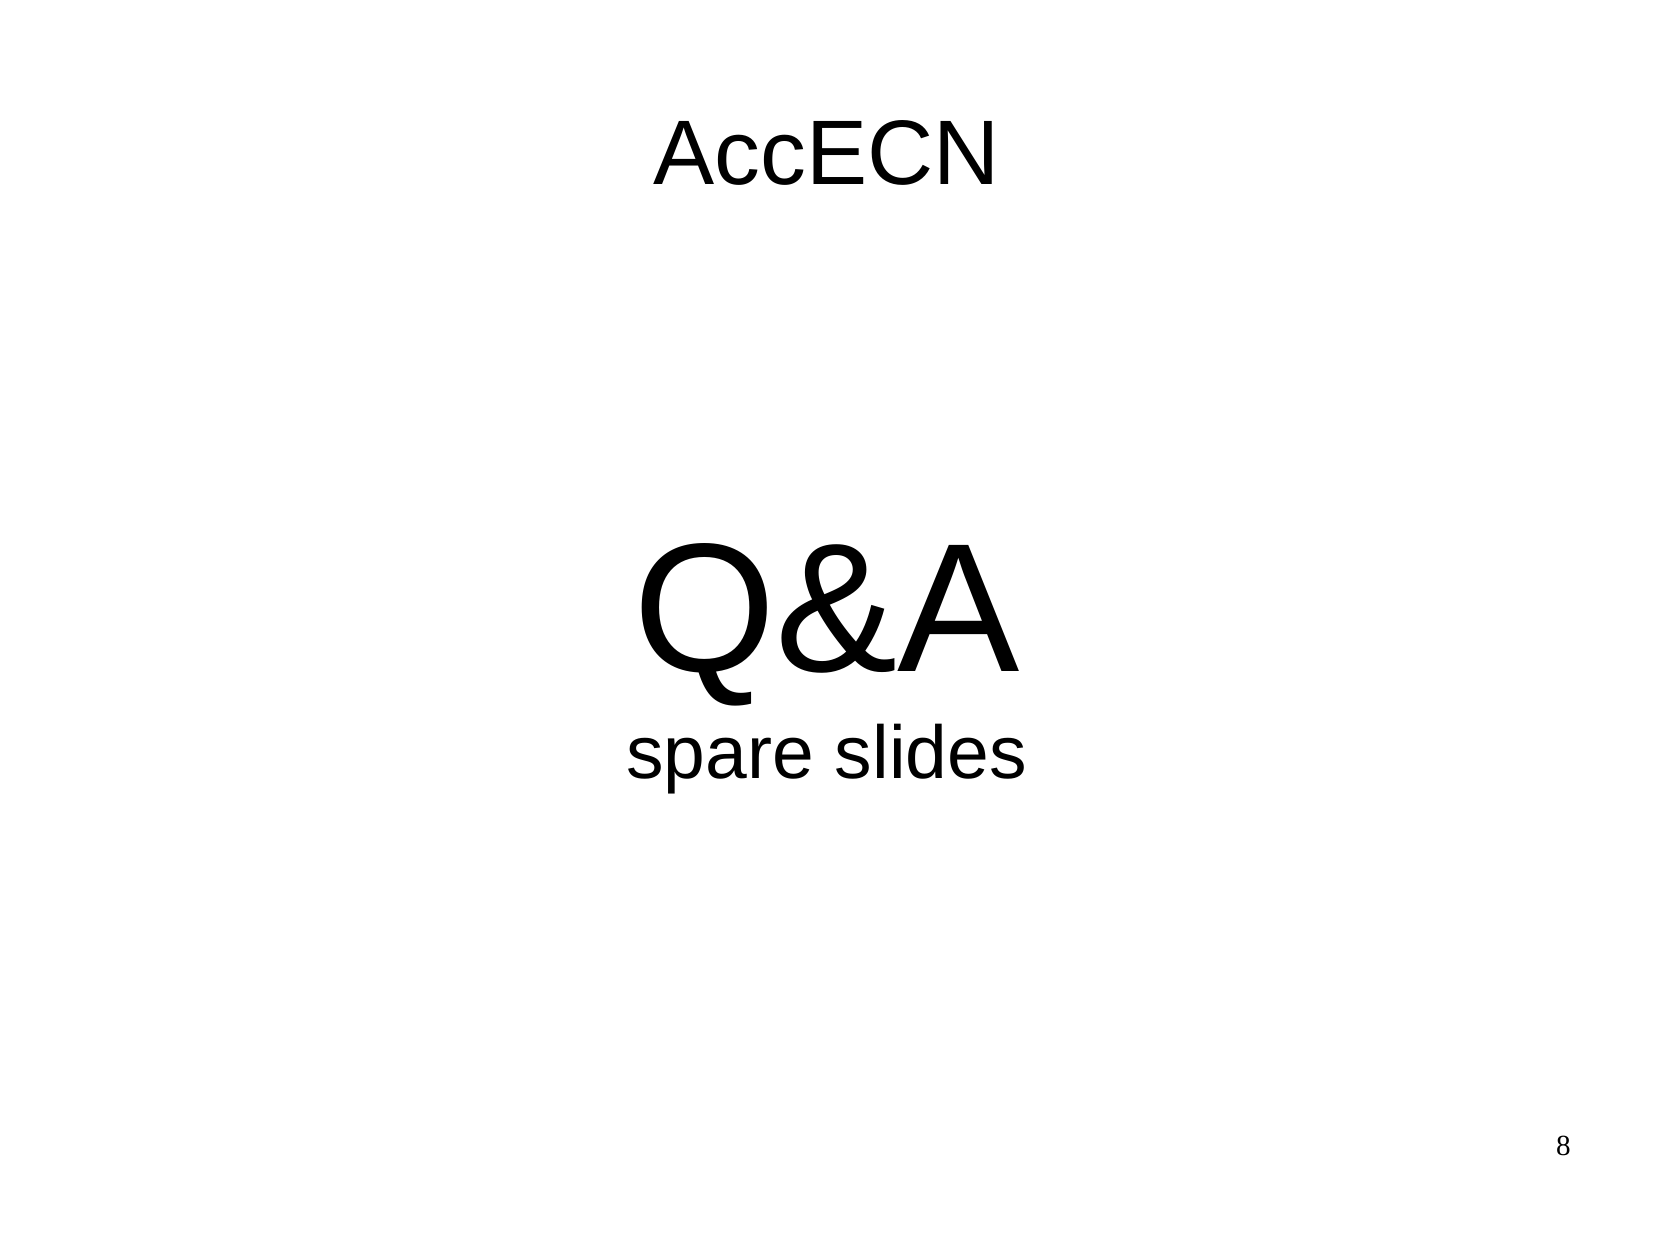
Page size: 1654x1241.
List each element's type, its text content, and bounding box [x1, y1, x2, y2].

subtitle Q&A spare slides [82, 290, 1571, 1010]
title AccECN [82, 49, 1571, 257]
